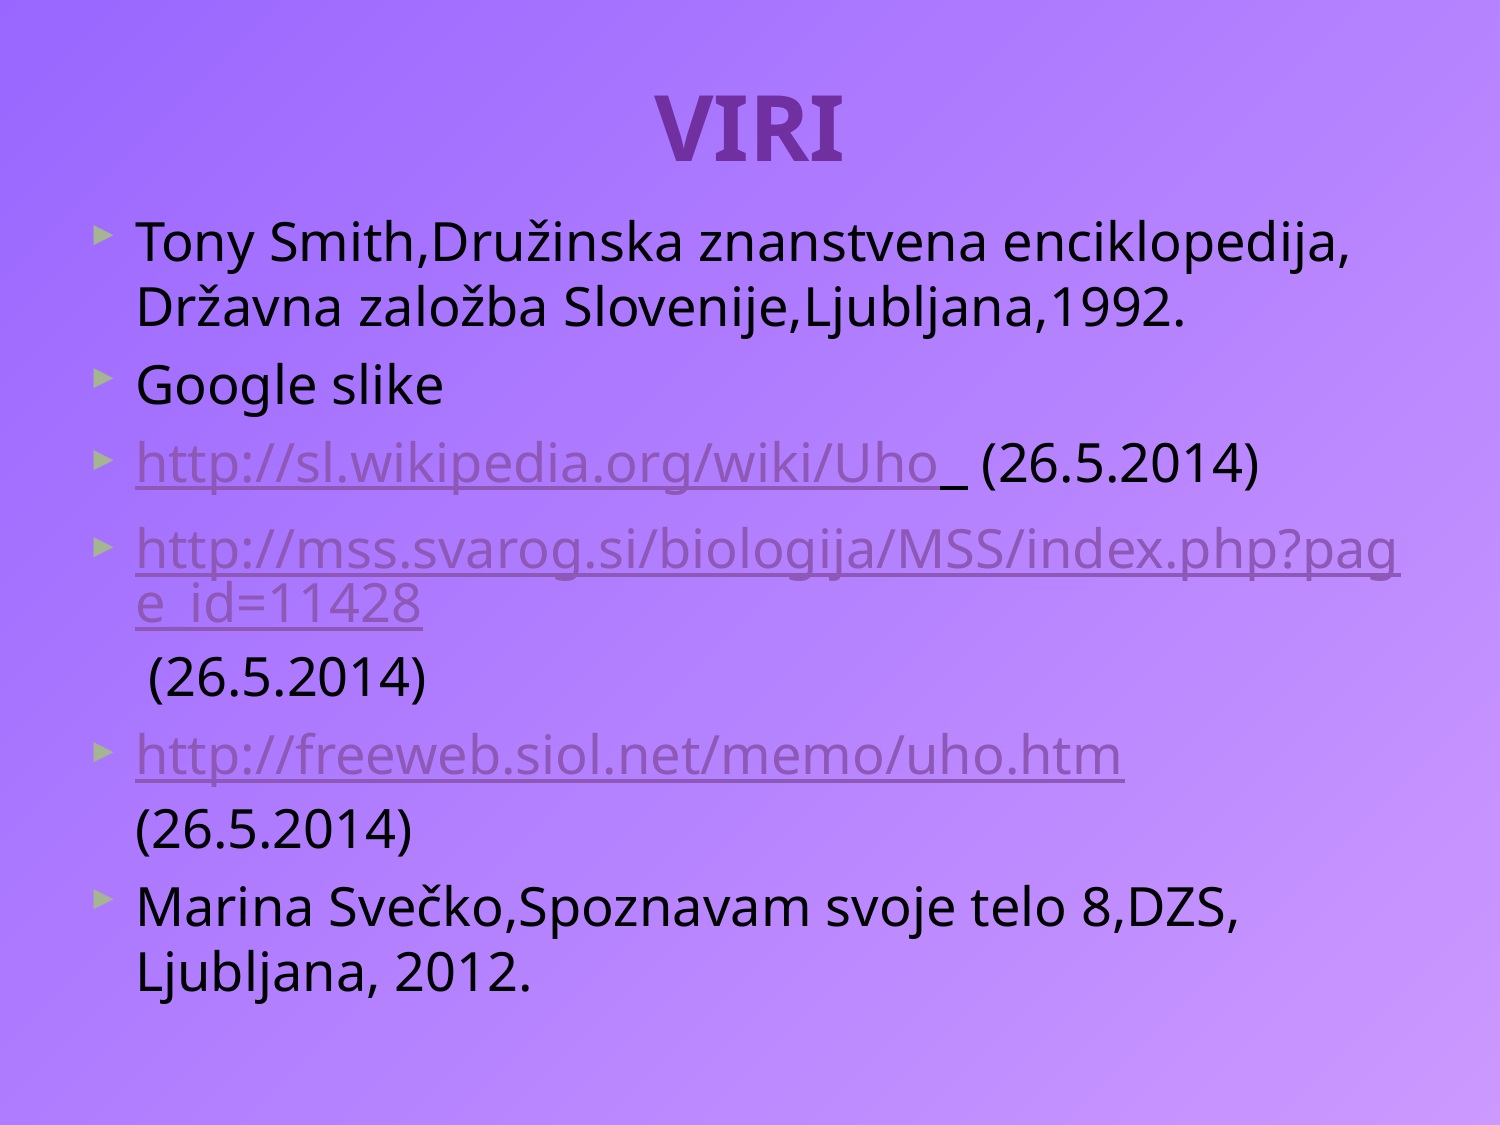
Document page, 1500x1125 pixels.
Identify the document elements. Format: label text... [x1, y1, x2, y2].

title VIRI [75, 24, 1425, 188]
list Tony Smith,Družinska znanstvena enciklopedija, Državna založba Slovenije,Ljubljana,1992. Google slike http://sl.wikipedia.org/wiki/Uho (26.5.2014) http://mss.svarog.si/biologija/MSS/index.php?page_id=11428 (26.5.2014) http://freeweb.siol.net/memo/uho.htm (26.5.2014) Marina Svečko,Spoznavam svoje telo 8,DZS, Ljubljana, 2012. [75, 200, 1425, 1010]
